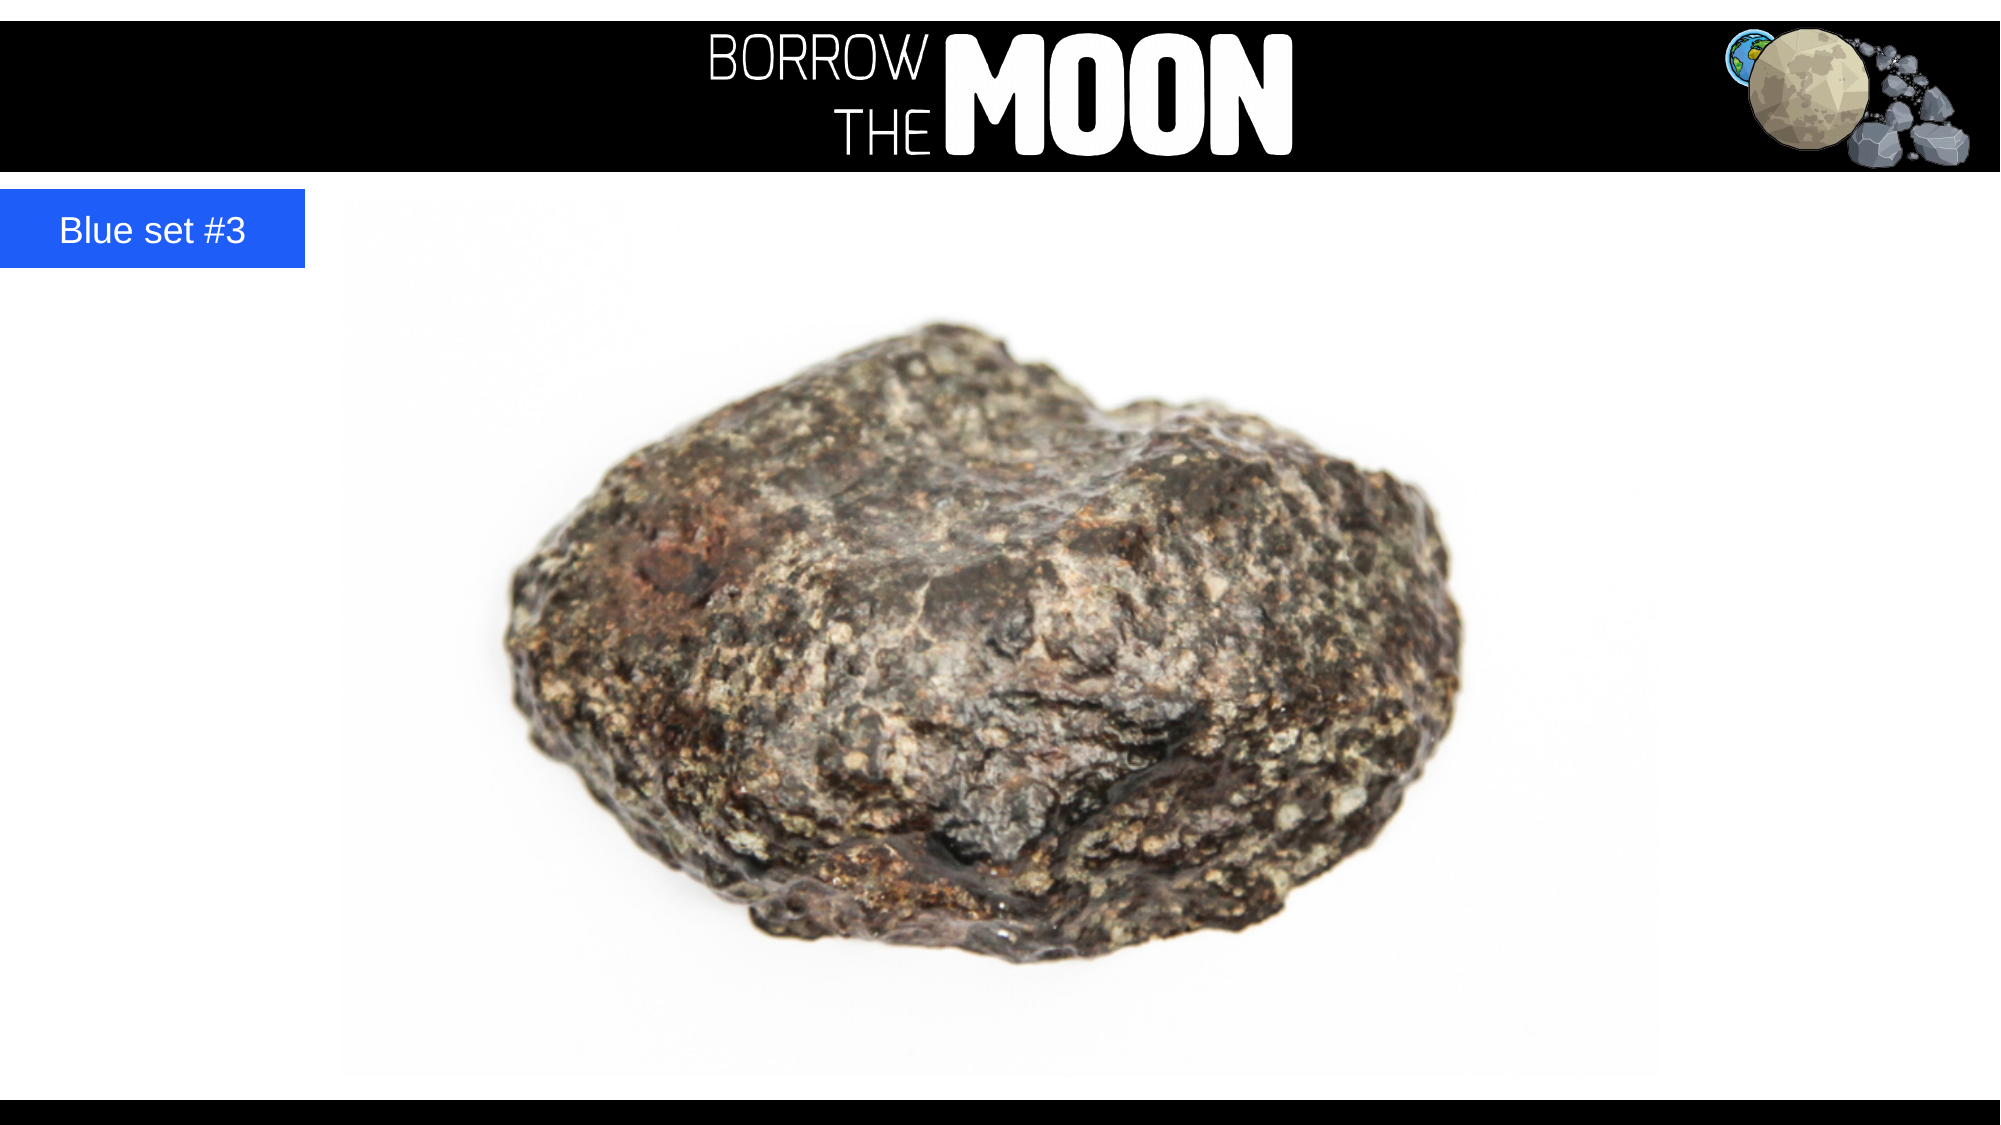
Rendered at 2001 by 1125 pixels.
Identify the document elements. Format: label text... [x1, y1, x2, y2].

text_box Blue set #3 [0, 189, 305, 268]
picture [341, 199, 1659, 1077]
